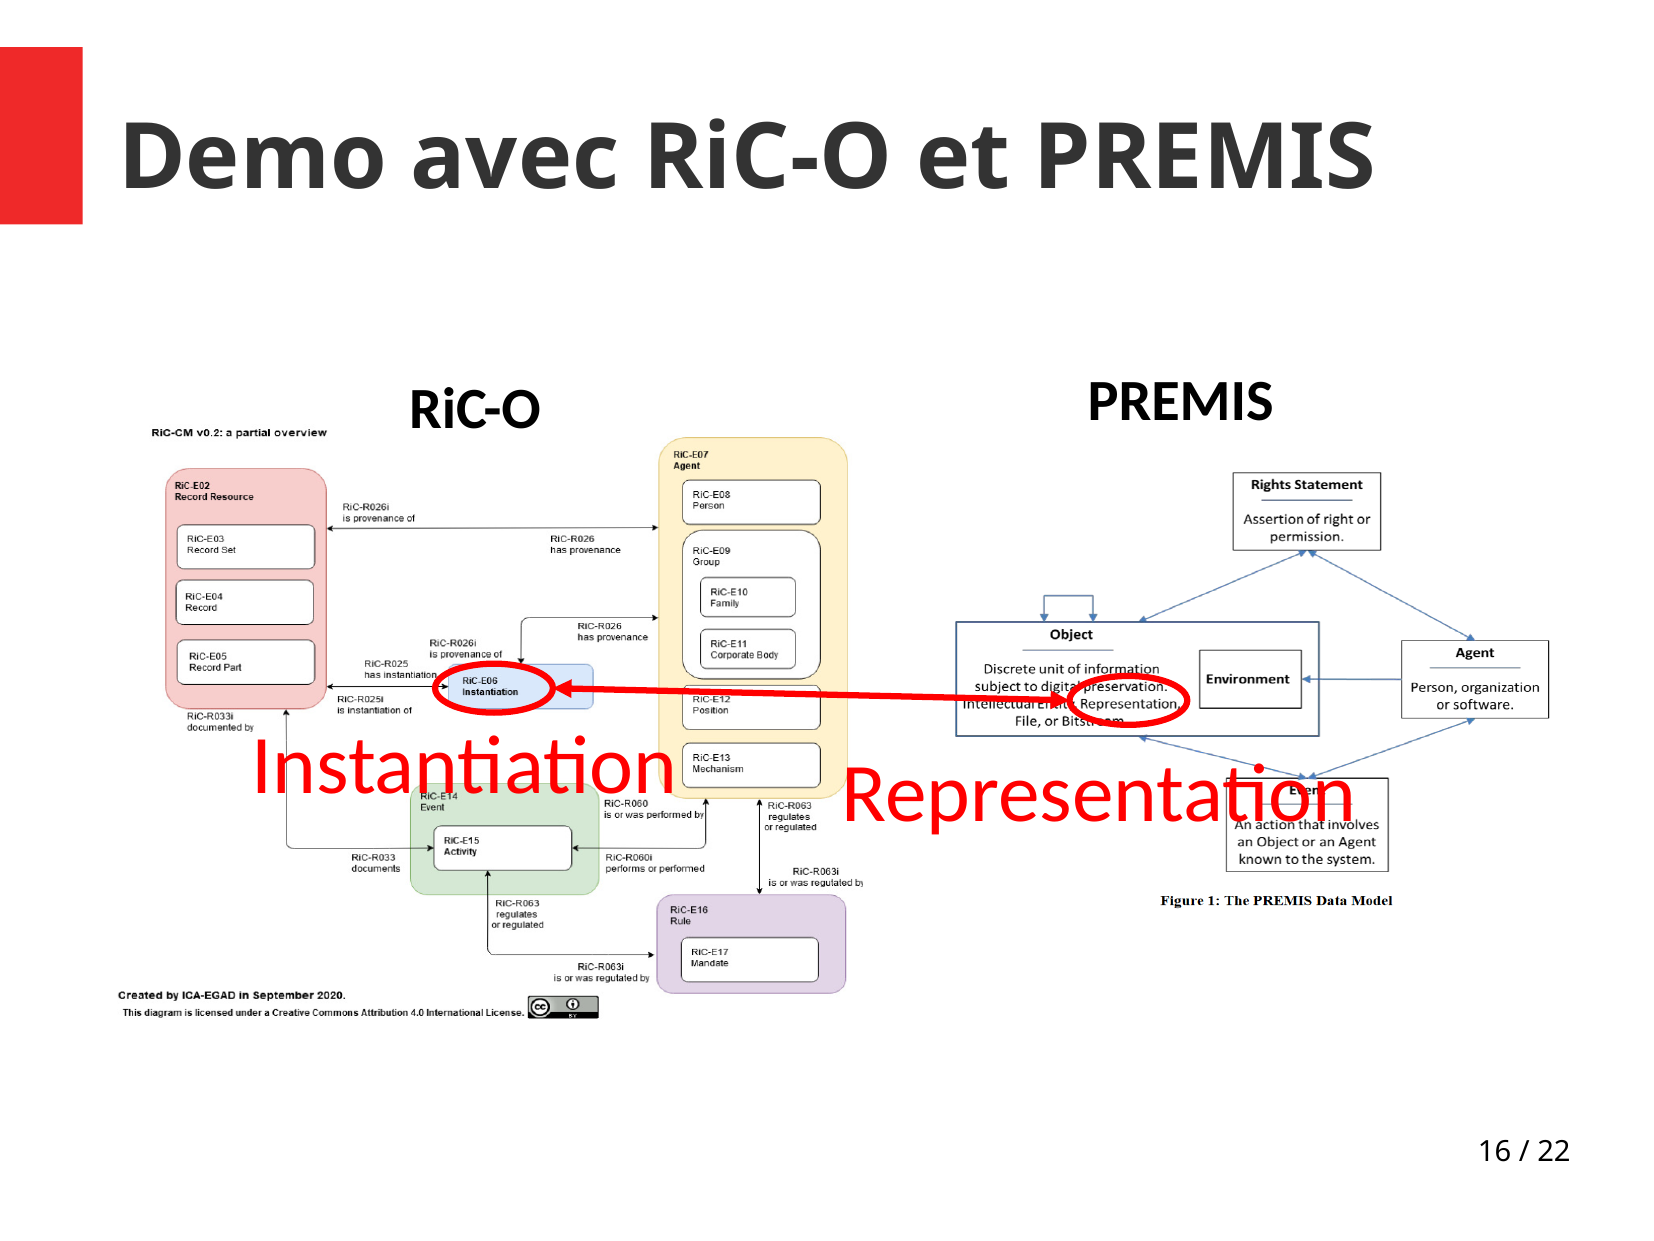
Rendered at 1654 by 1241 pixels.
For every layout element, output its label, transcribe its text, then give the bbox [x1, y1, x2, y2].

text_box PREMIS [1072, 354, 1289, 440]
picture [106, 422, 863, 1028]
title Demo avec RiC-O et PREMIS [118, 49, 1571, 257]
picture [946, 463, 1583, 922]
picture [439, 667, 549, 703]
text_box Instantiation [236, 703, 693, 818]
text_box Representation [826, 730, 1372, 846]
picture [1073, 680, 1184, 721]
text_box RiC-O [394, 362, 556, 448]
